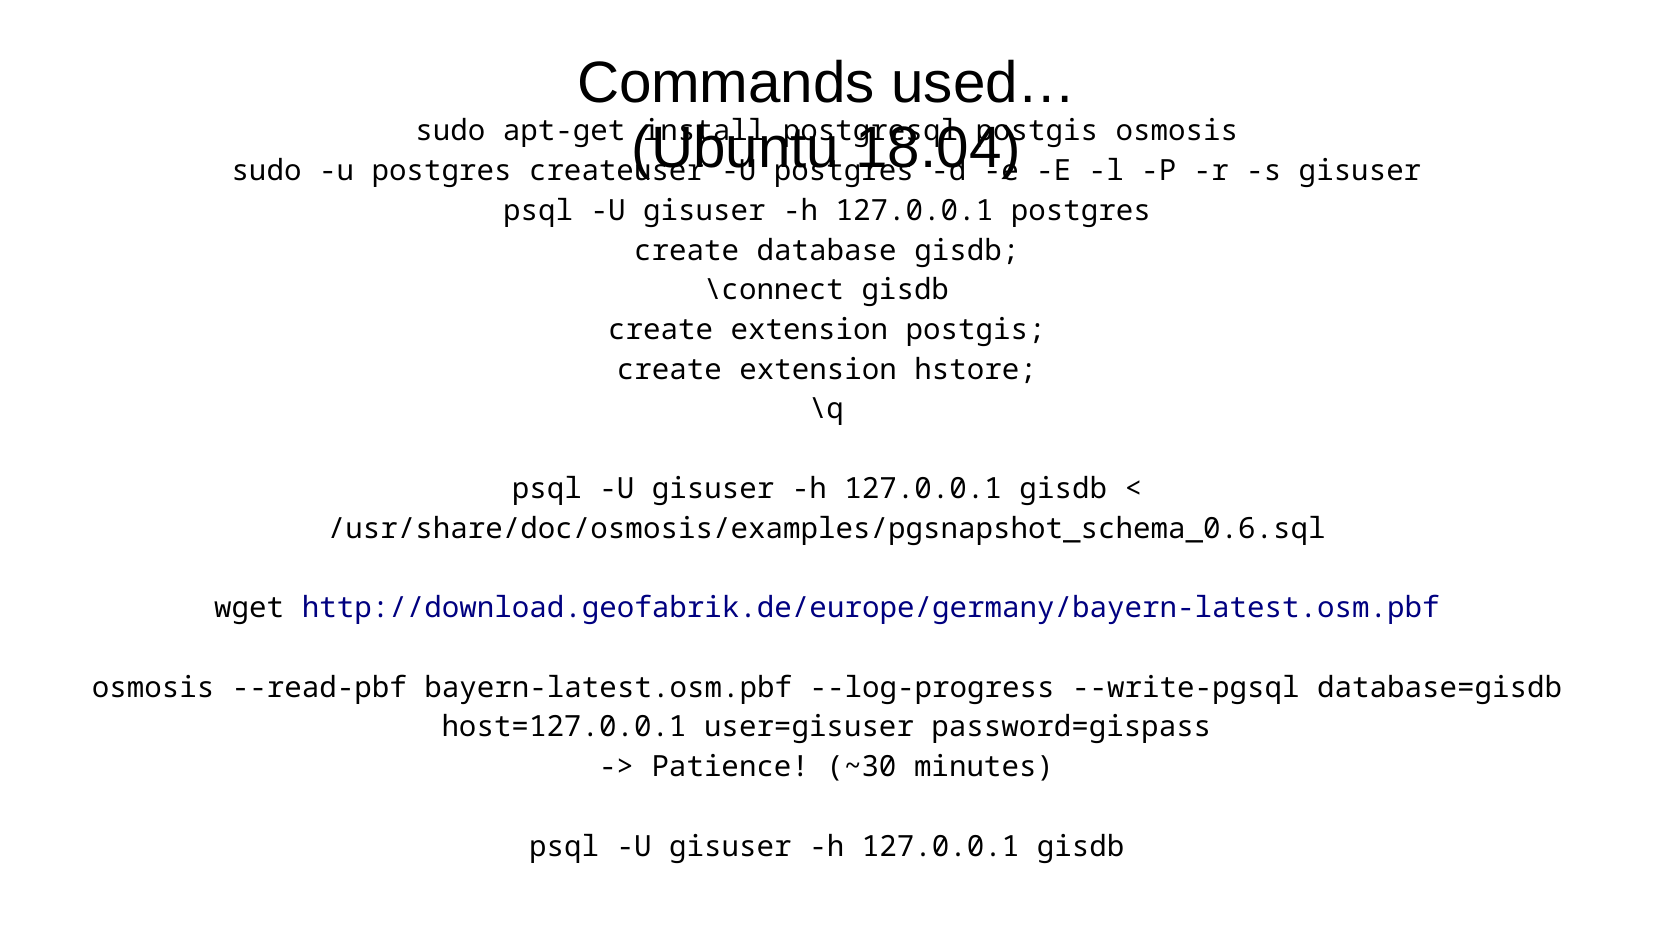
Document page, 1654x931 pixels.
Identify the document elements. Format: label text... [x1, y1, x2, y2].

subtitle sudo apt-get install postgresql postgis osmosis sudo -u postgres createuser -U postgres -d -e -E -l -P -r -s gisuser psql -U gisuser -h 127.0.0.1 postgres create database gisdb; \connect gisdb create extension postgis; create extension hstore; \q psql -U gisuser -h 127.0.0.1 gisdb < /usr/share/doc/osmosis/examples/pgsnapshot_schema_0.6.sql wget http://download.geofabrik.de/europe/germany/bayern-latest.osm.pbf osmosis --read-pbf bayern-latest.osm.pbf --log-progress --write-pgsql database=gisdb host=127.0.0.1 user=gisuser password=gispass -> Patience! (~30 minutes) psql -U gisuser -h 127.0.0.1 gisdb [82, 209, 1571, 765]
title Commands used… (Ubuntu 18.04) [82, 37, 1571, 193]
